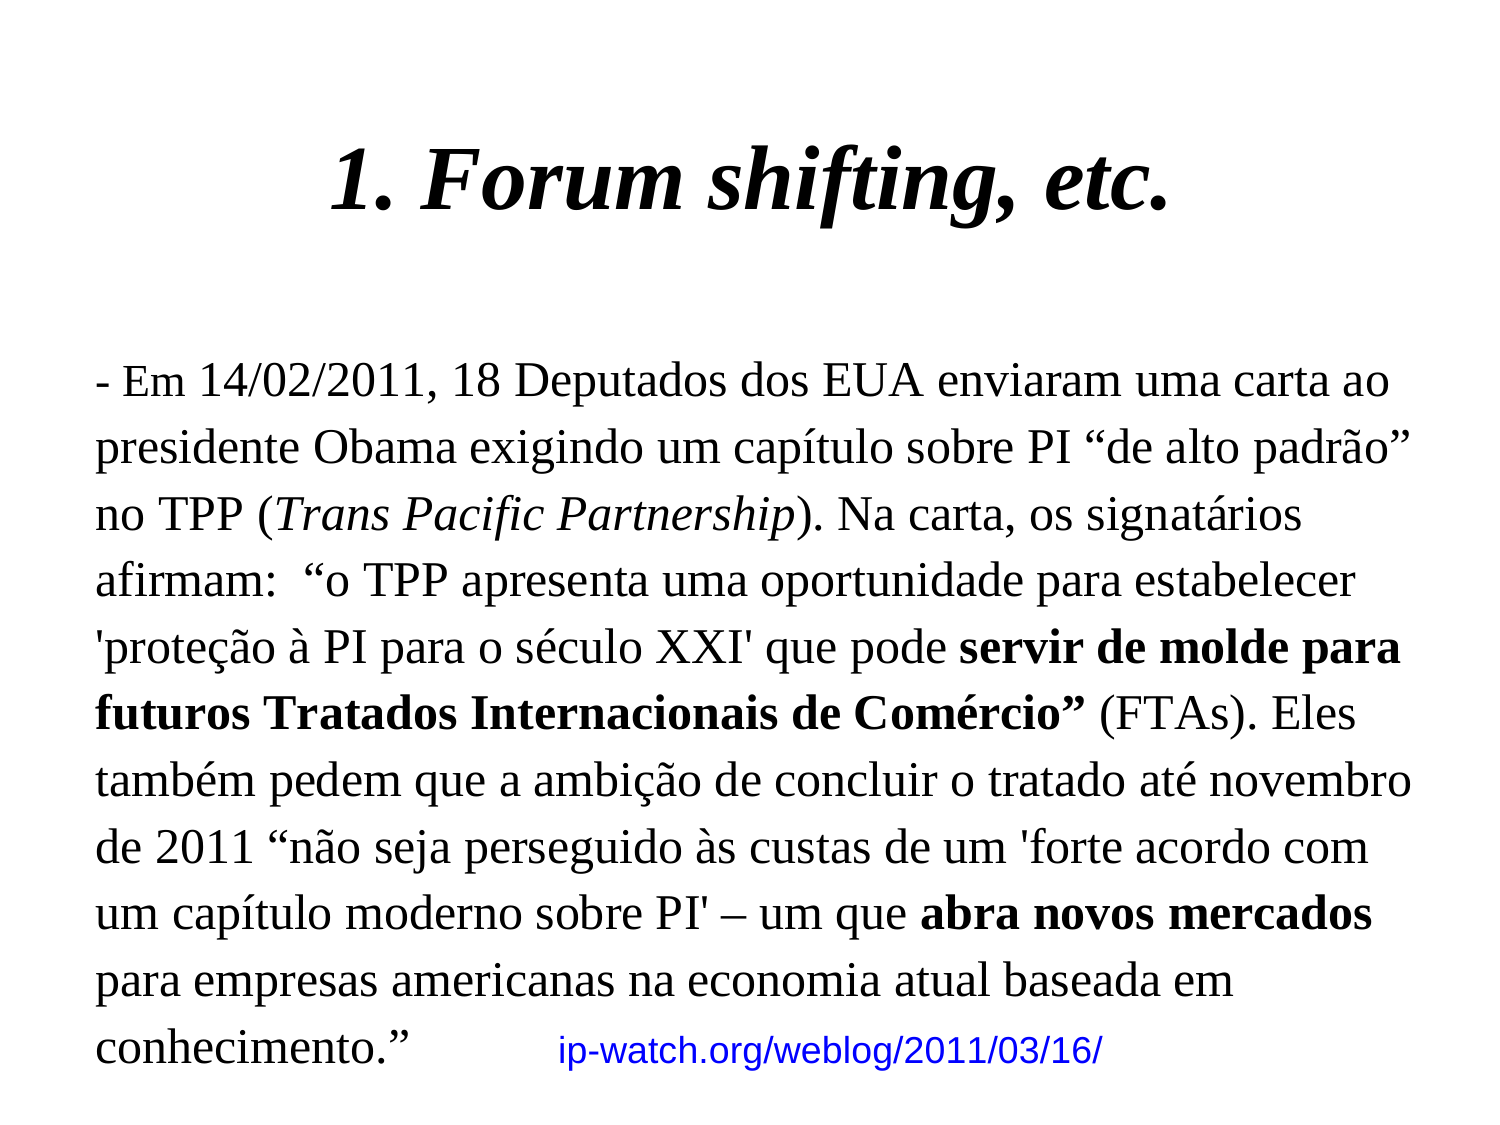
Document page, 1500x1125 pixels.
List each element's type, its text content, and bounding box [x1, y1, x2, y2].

title 1. Forum shifting, etc. [87, 52, 1416, 307]
text_box - Em 14/02/2011, 18 Deputados dos EUA enviaram uma carta ao presidente Obama exigindo um capítulo sobre PI “de alto padrão” no TPP (Trans Pacific Partnership). Na carta, os signatários afirmam: “o TPP apresenta uma oportunidade para estabelecer 'proteção à PI para o século XXI' que pode servir de molde para futuros Tratados Internacionais de Comércio” (FTAs). Eles também pedem que a ambição de concluir o tratado até novembro de 2011 “não seja perseguido às custas de um 'forte acordo com um capítulo moderno sobre PI' – um que abra novos mercados para empresas americanas na economia atual baseada em conhecimento.” ip-watch.org/weblog/2011/03/16/ [80, 333, 1430, 1082]
